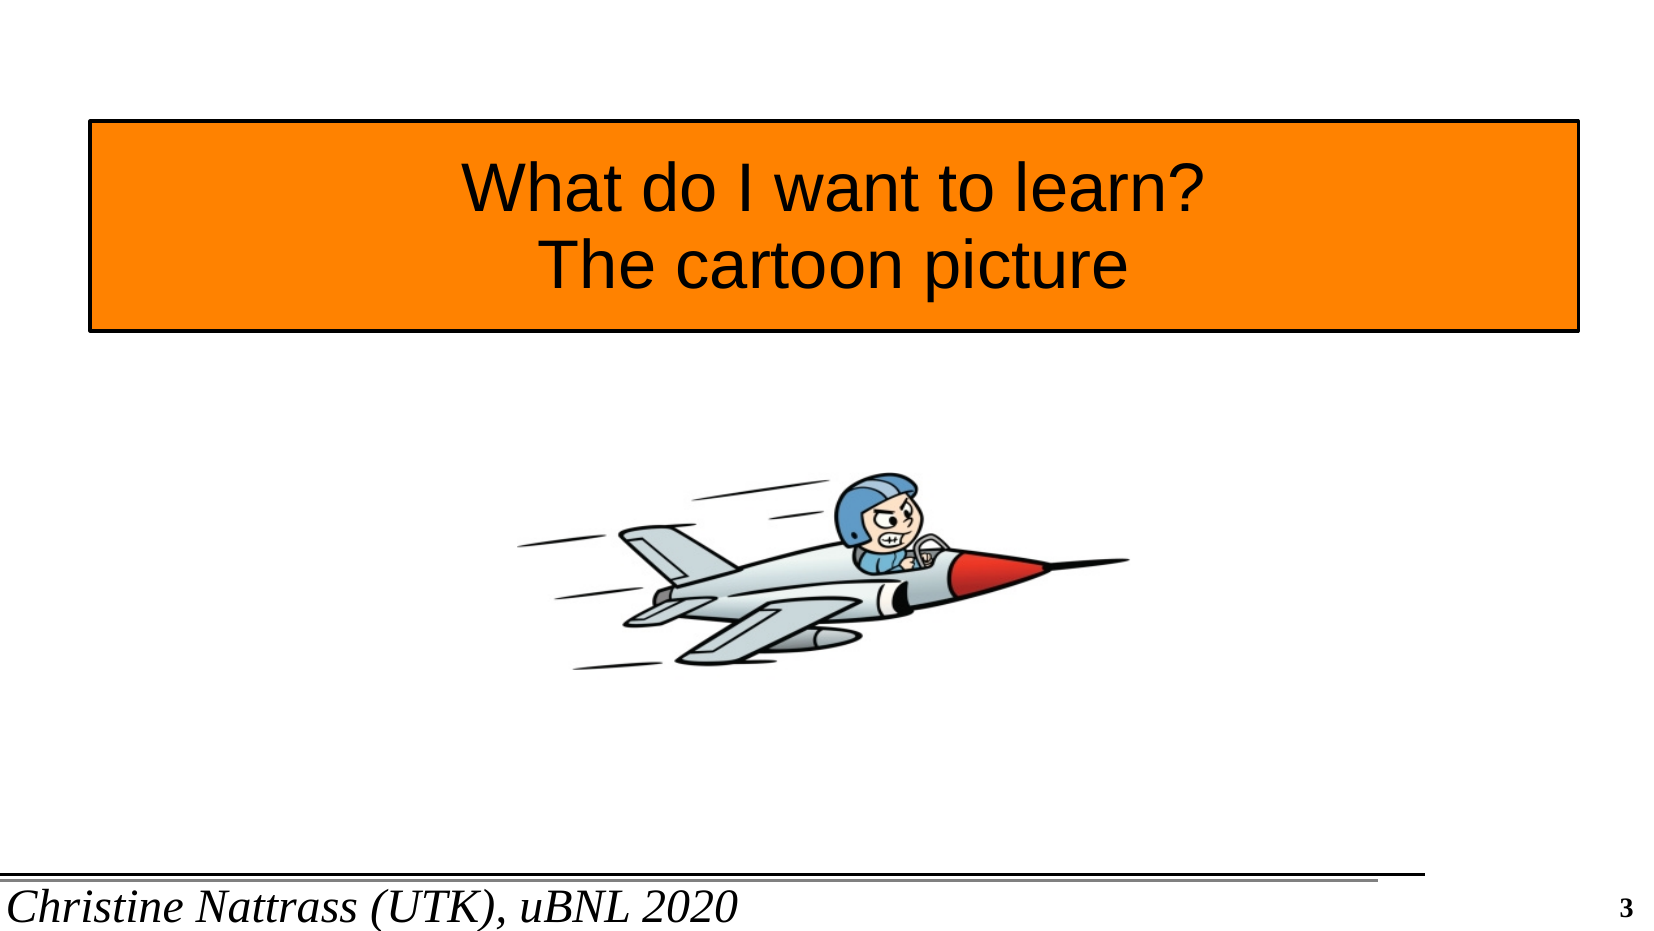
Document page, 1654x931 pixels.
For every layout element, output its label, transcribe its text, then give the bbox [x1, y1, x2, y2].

picture [517, 472, 1131, 690]
title What do I want to learn? The cartoon picture [90, 121, 1579, 332]
